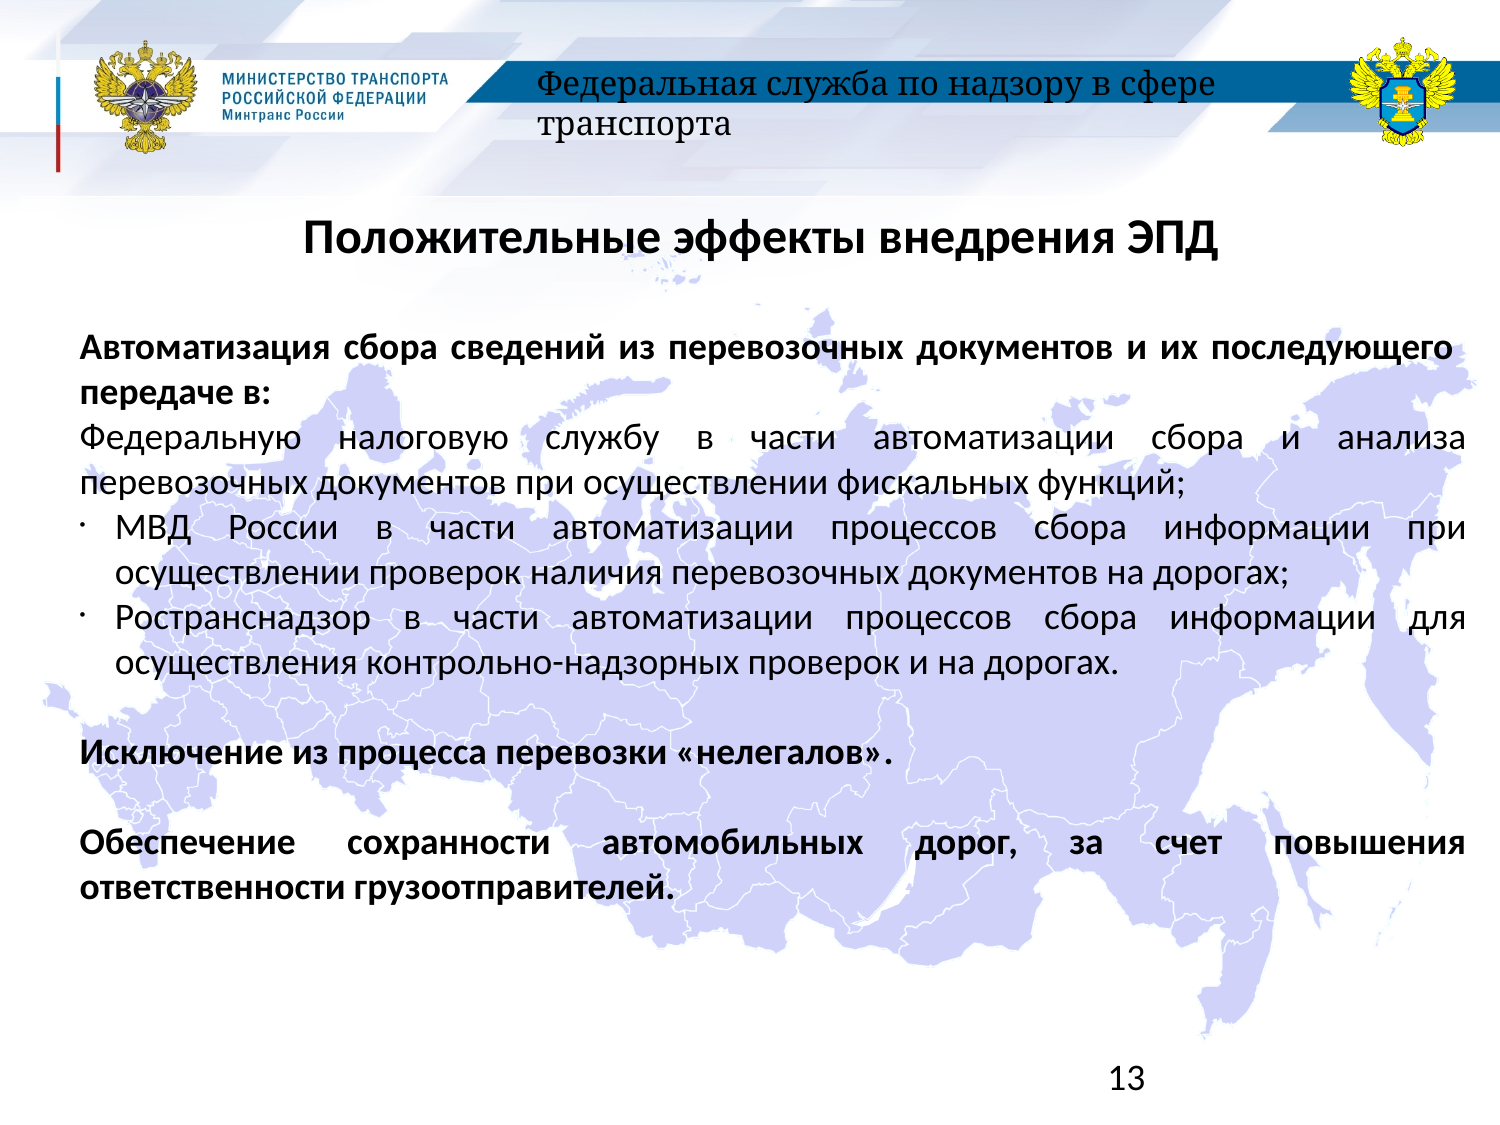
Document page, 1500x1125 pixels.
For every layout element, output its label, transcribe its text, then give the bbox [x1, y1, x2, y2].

text_box Автоматизация сбора сведений из перевозочных документов и их последующего передаче в: Федеральную налоговую службу в части автоматизации сбора и анализа перевозочных документов при осуществлении фискальных функций; МВД России в части автоматизации процессов сбора информации при осуществлении проверок наличия перевозочных документов на дорогах; Ространснадзор в части автоматизации процессов сбора информации для осуществления контрольно-надзорных проверок и на дорогах. Исключение из процесса перевозки «нелегалов». Обеспечение сохранности автомобильных дорог, за счет повышения ответственности грузоотправителей. [64, 314, 1483, 915]
text_box Положительные эффекты внедрения ЭПД [53, 196, 1471, 272]
slide_number <номер> [1092, 1045, 1468, 1124]
text_box [20, 196, 1500, 1051]
picture [0, 0, 1500, 1125]
text_box Федеральная служба по надзору в сфере транспорта [522, 54, 1350, 150]
